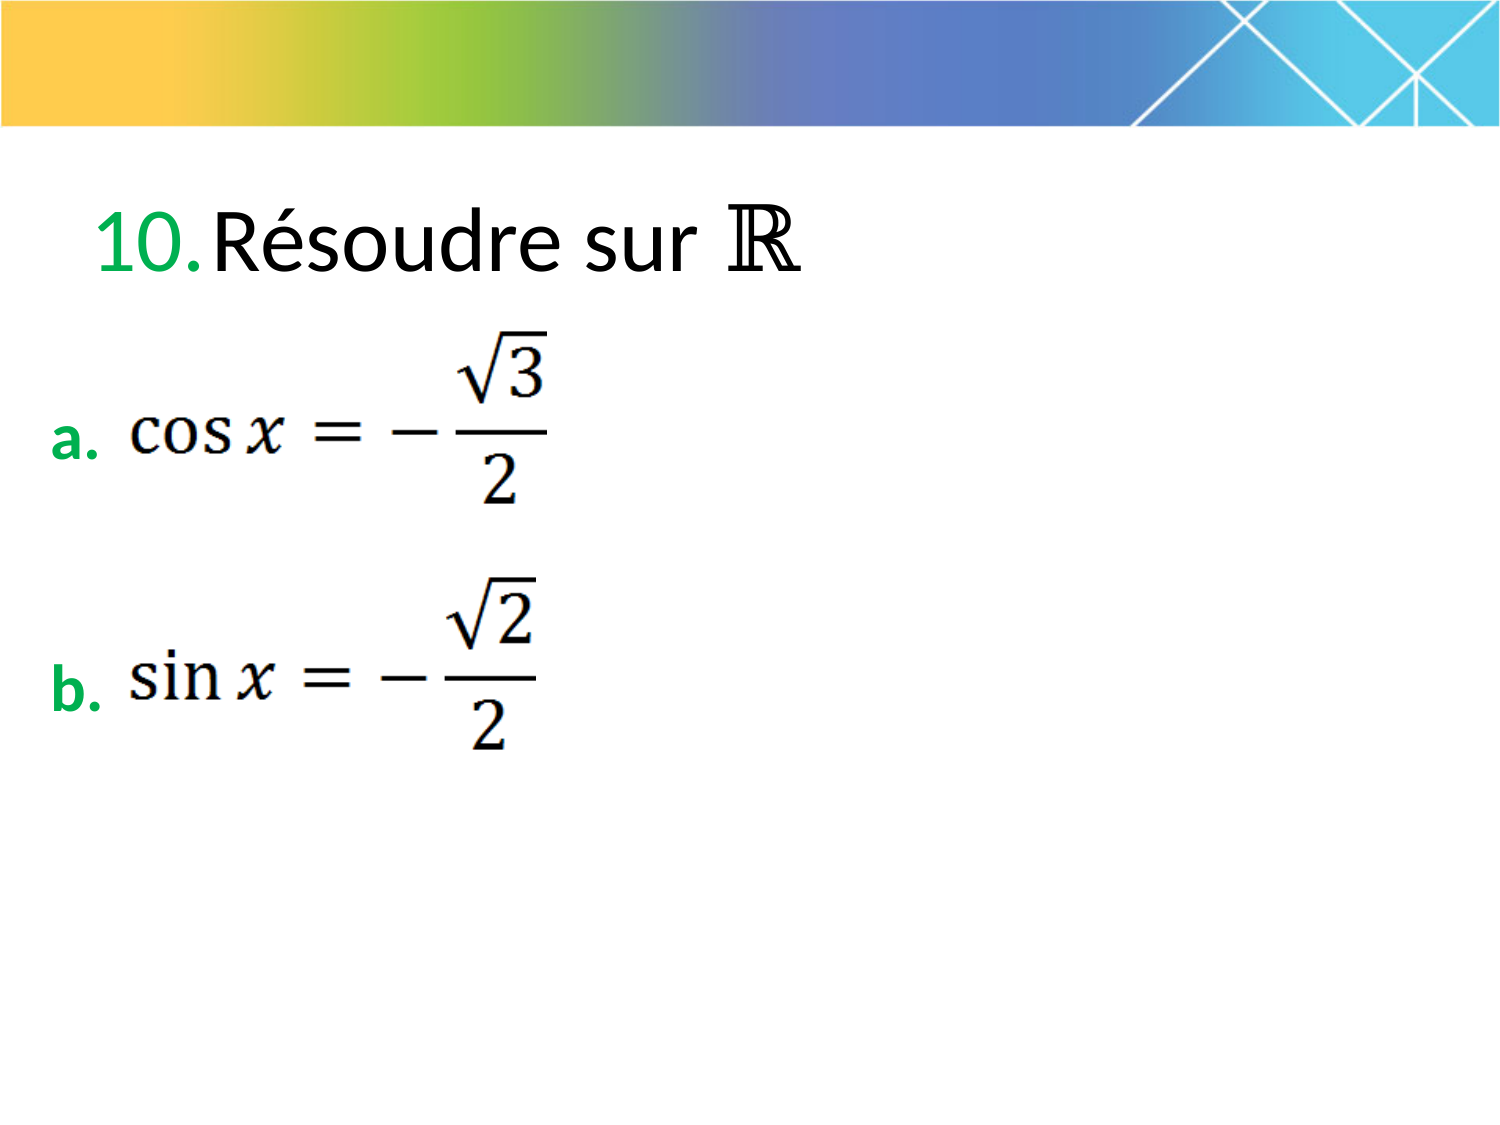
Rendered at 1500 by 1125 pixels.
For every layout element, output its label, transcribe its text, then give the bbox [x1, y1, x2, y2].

text_box a. b. [35, 385, 821, 1125]
picture [128, 562, 536, 765]
picture [128, 316, 547, 518]
title Résoudre sur ℝ [75, 164, 1426, 305]
picture [0, 0, 1500, 128]
